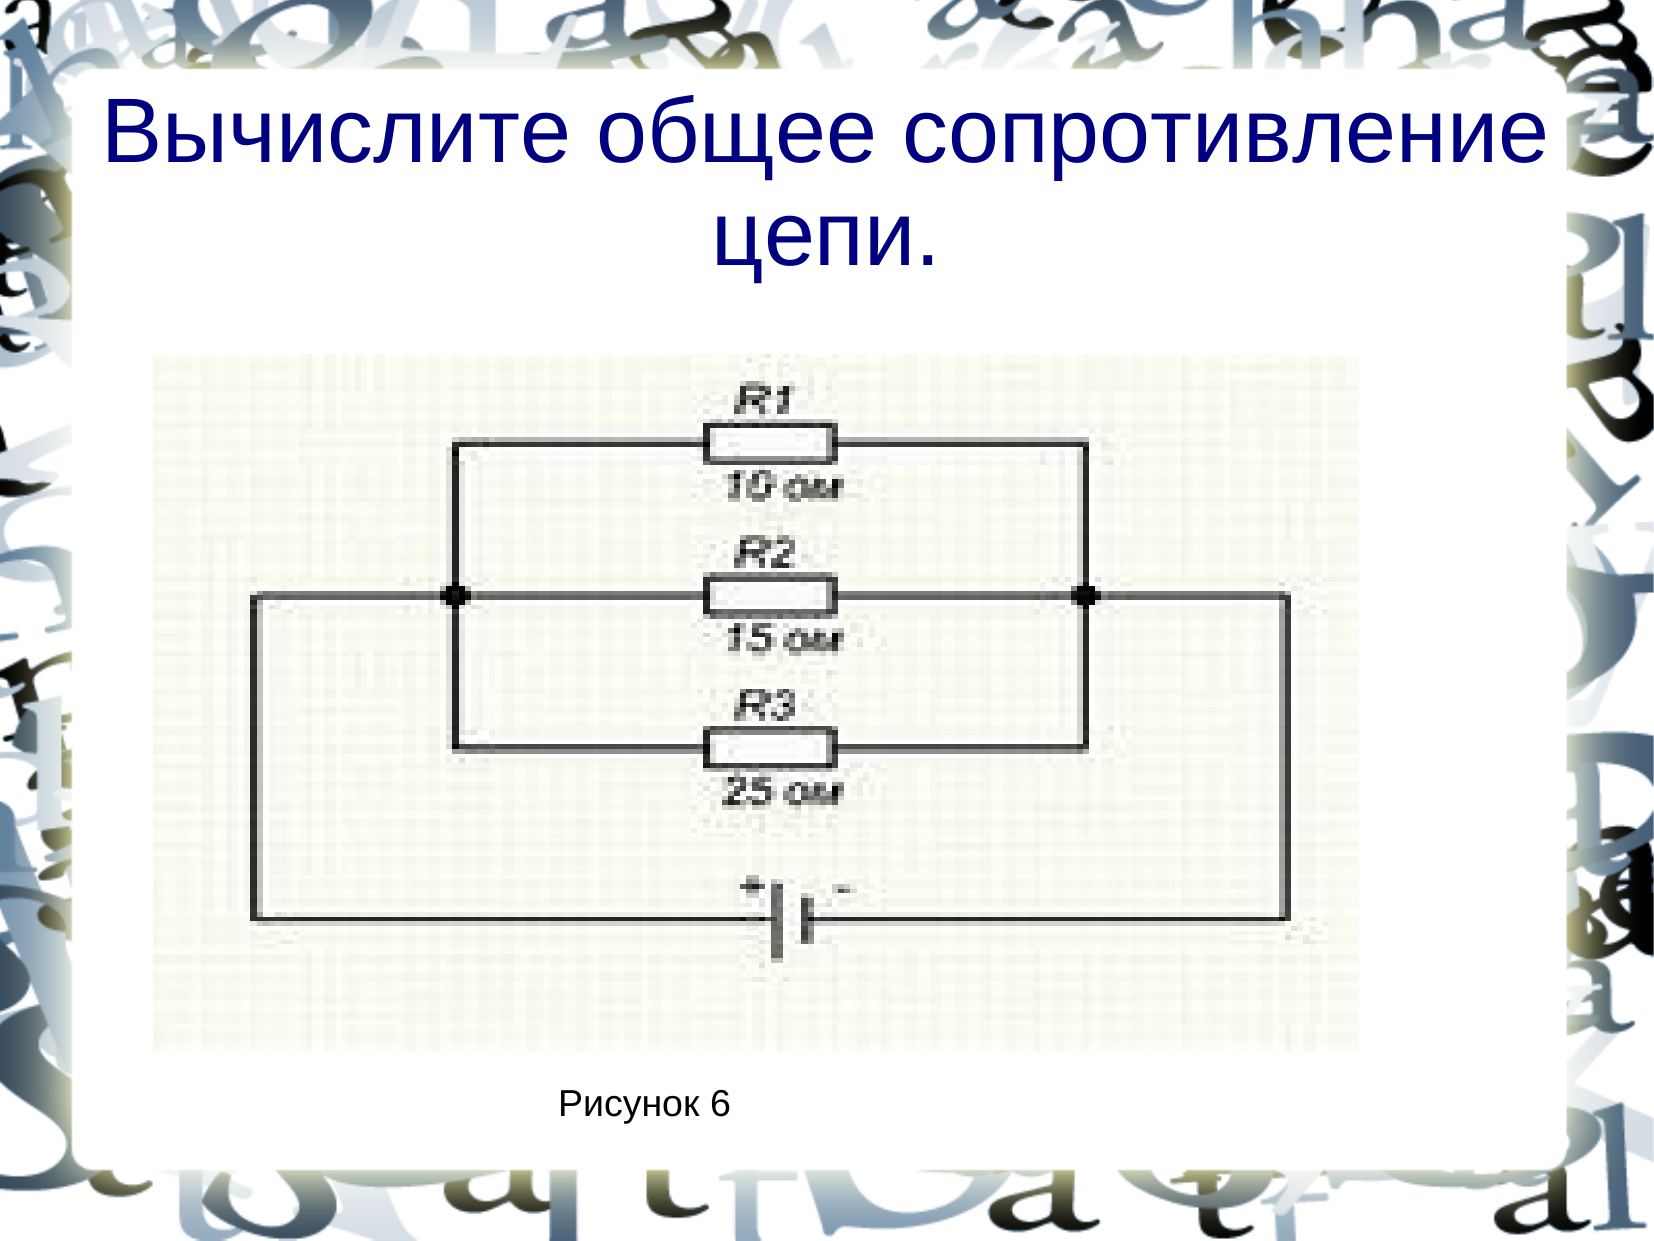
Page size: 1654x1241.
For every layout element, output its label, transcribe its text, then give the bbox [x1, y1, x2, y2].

text_box Рисунок 6 [543, 1074, 746, 1132]
picture [0, 0, 1654, 1241]
title Вычислите общее сопротивление цепи. [82, 78, 1571, 287]
